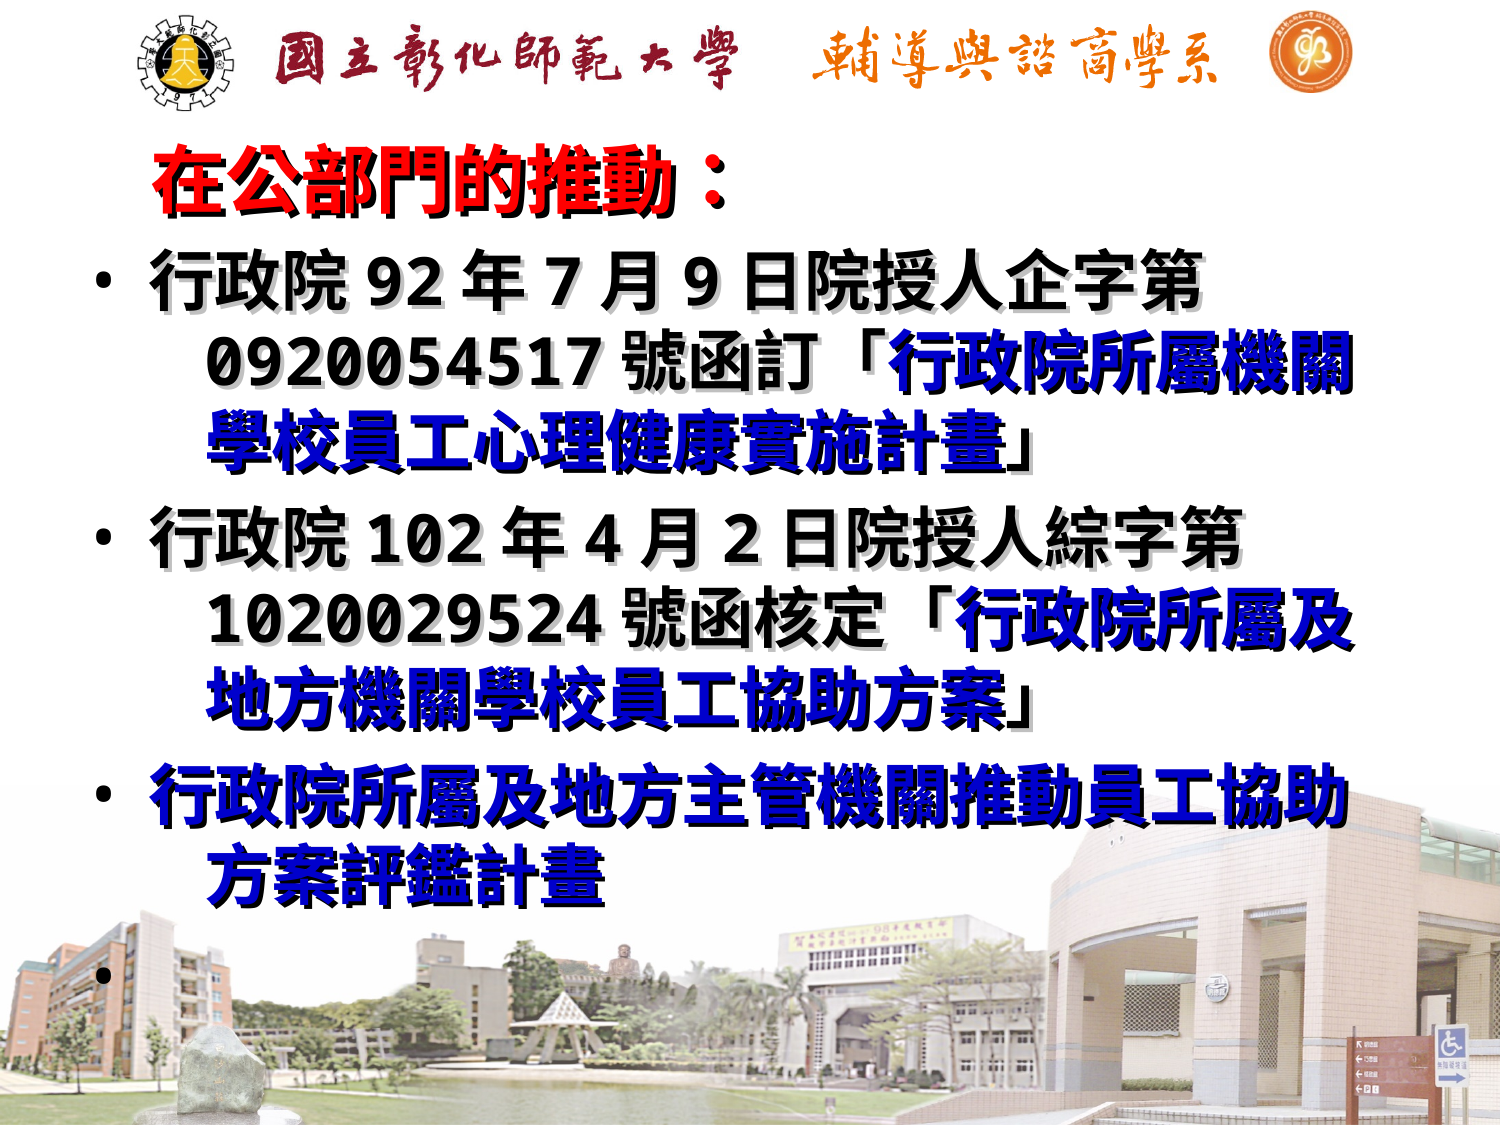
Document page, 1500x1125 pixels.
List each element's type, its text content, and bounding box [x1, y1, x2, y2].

list 行政院92年7月9日院授人企字第0920054517號函訂「行政院所屬機關學校員工心理健康實施計畫」 行政院102年4月2日院授人綜字第1020029524號函核定「行政院所屬及地方機關學校員工協助方案」 行政院所屬及地方主管機關推動員工協助方案評鑑計畫 [76, 231, 1427, 974]
text_box 在公部門的推動： [136, 125, 766, 230]
